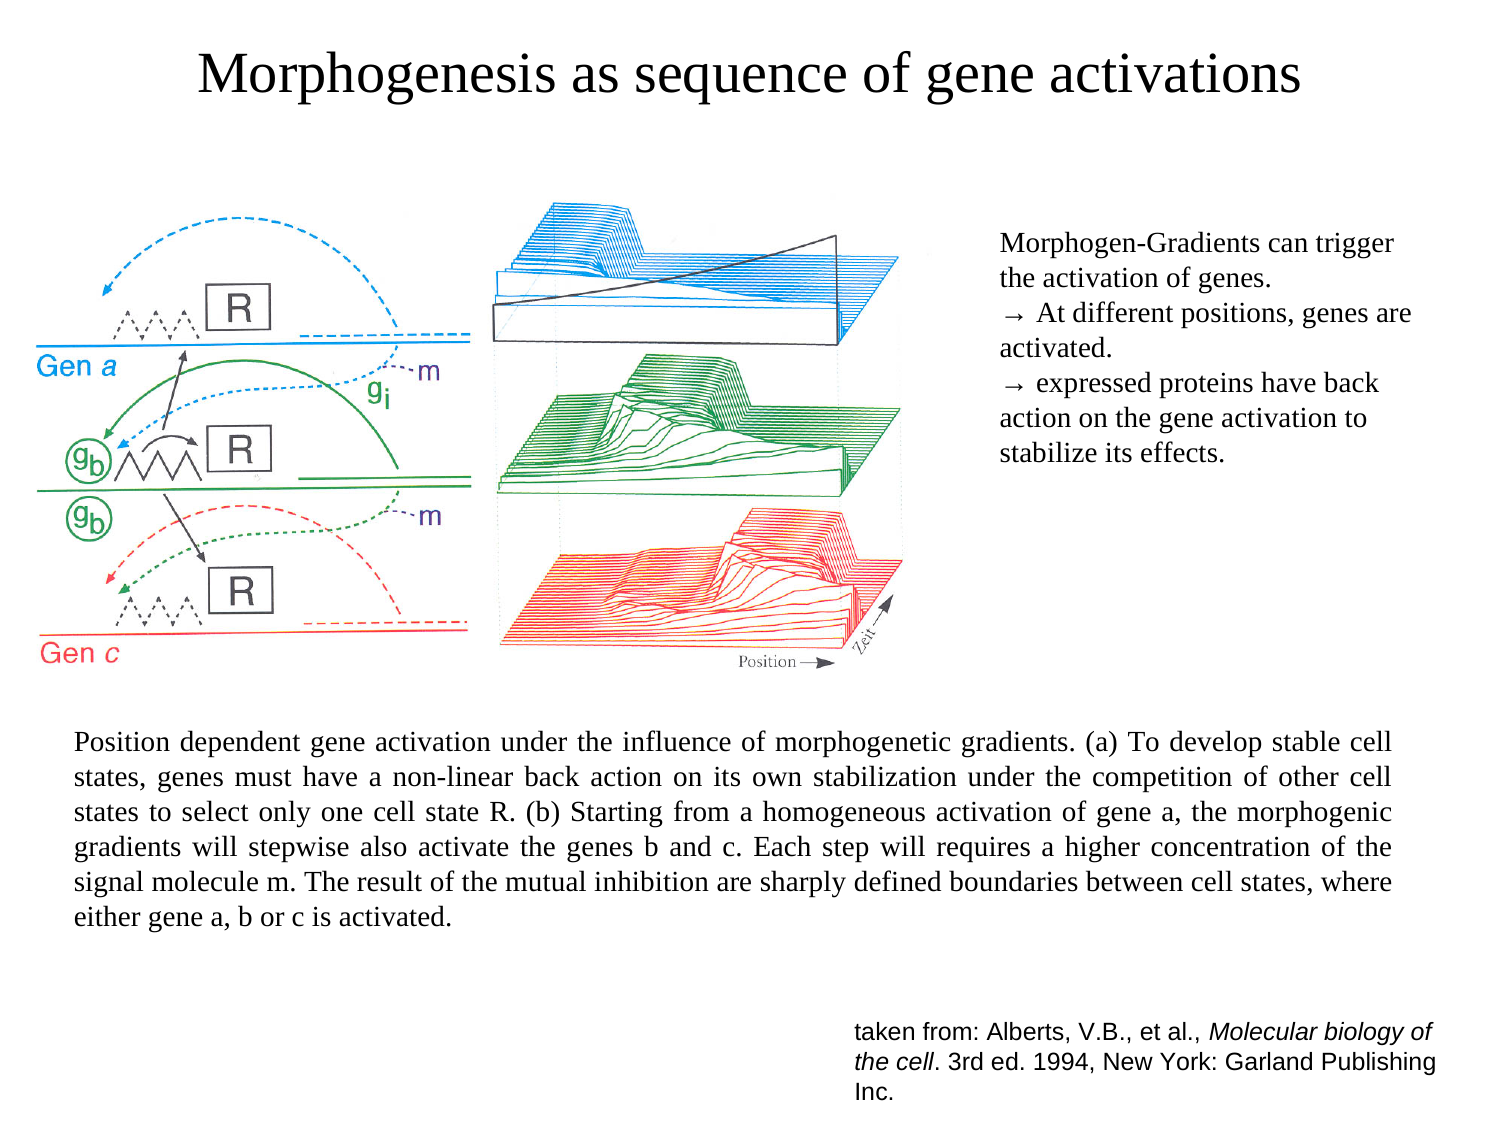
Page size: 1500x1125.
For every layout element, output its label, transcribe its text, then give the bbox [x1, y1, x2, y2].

text_box Position dependent gene activation under the influence of morphogenetic gradients. (a) To develop stable cell states, genes must have a non-linear back action on its own stabilization under the competition of other cell states to select only one cell state R. (b) Starting from a homogeneous activation of gene a, the morphogenic gradients will stepwise also activate the genes b and c. Each step will requires a higher concentration of the signal molecule m. The result of the mutual inhibition are sharply defined boundaries between cell states, where either gene a, b or c is activated. [59, 714, 1410, 941]
title Morphogenesis as sequence of gene activations [112, 26, 1388, 112]
picture [24, 187, 933, 684]
text_box taken from: Alberts, V.B., et al., Molecular biology of the cell. 3rd ed. 1994, New York: Garland Publishing Inc. [839, 1008, 1478, 1114]
text_box Morphogen-Gradients can trigger the activation of genes. → At different positions, genes are activated. → expressed proteins have back action on the gene activation to stabilize its effects. [984, 216, 1450, 477]
